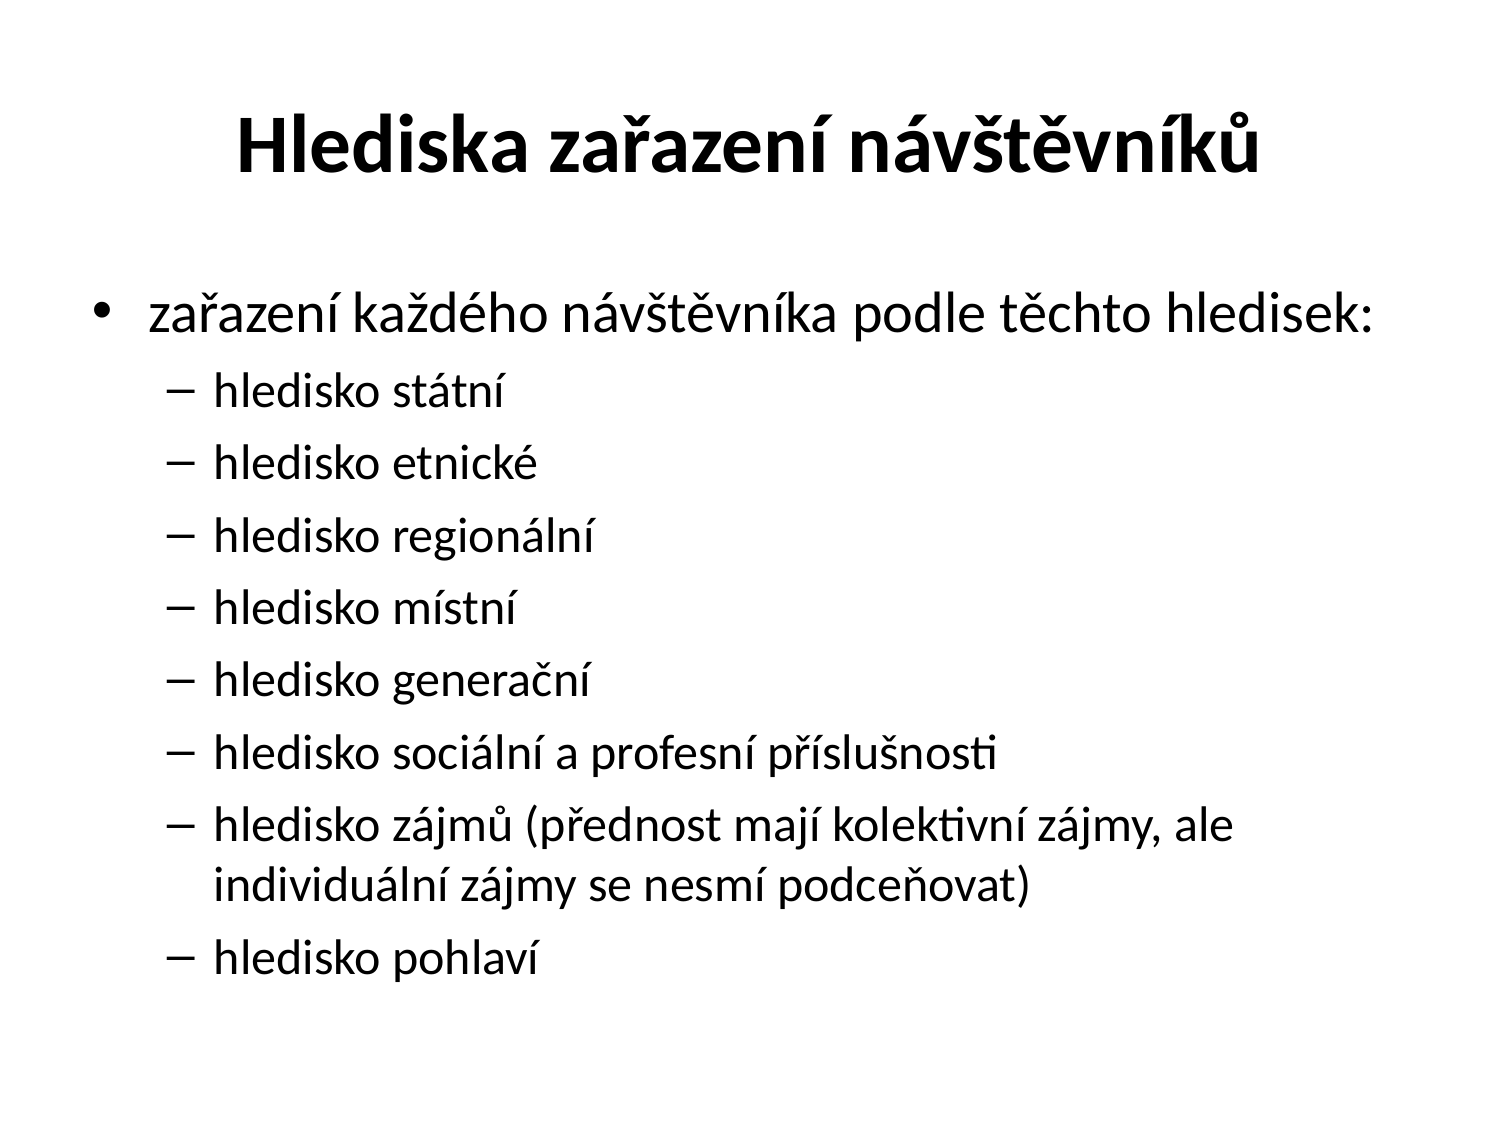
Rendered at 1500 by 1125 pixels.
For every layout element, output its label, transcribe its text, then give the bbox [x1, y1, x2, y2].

title Hlediska zařazení návštěvníků [75, 45, 1426, 233]
list zařazení každého návštěvníka podle těchto hledisek: hledisko státní hledisko etnické hledisko regionální hledisko místní hledisko generační hledisko sociální a profesní příslušnosti hledisko zájmů (přednost mají kolektivní zájmy, ale individuální zájmy se nesmí podceňovat) hledisko pohlaví [76, 267, 1427, 1010]
